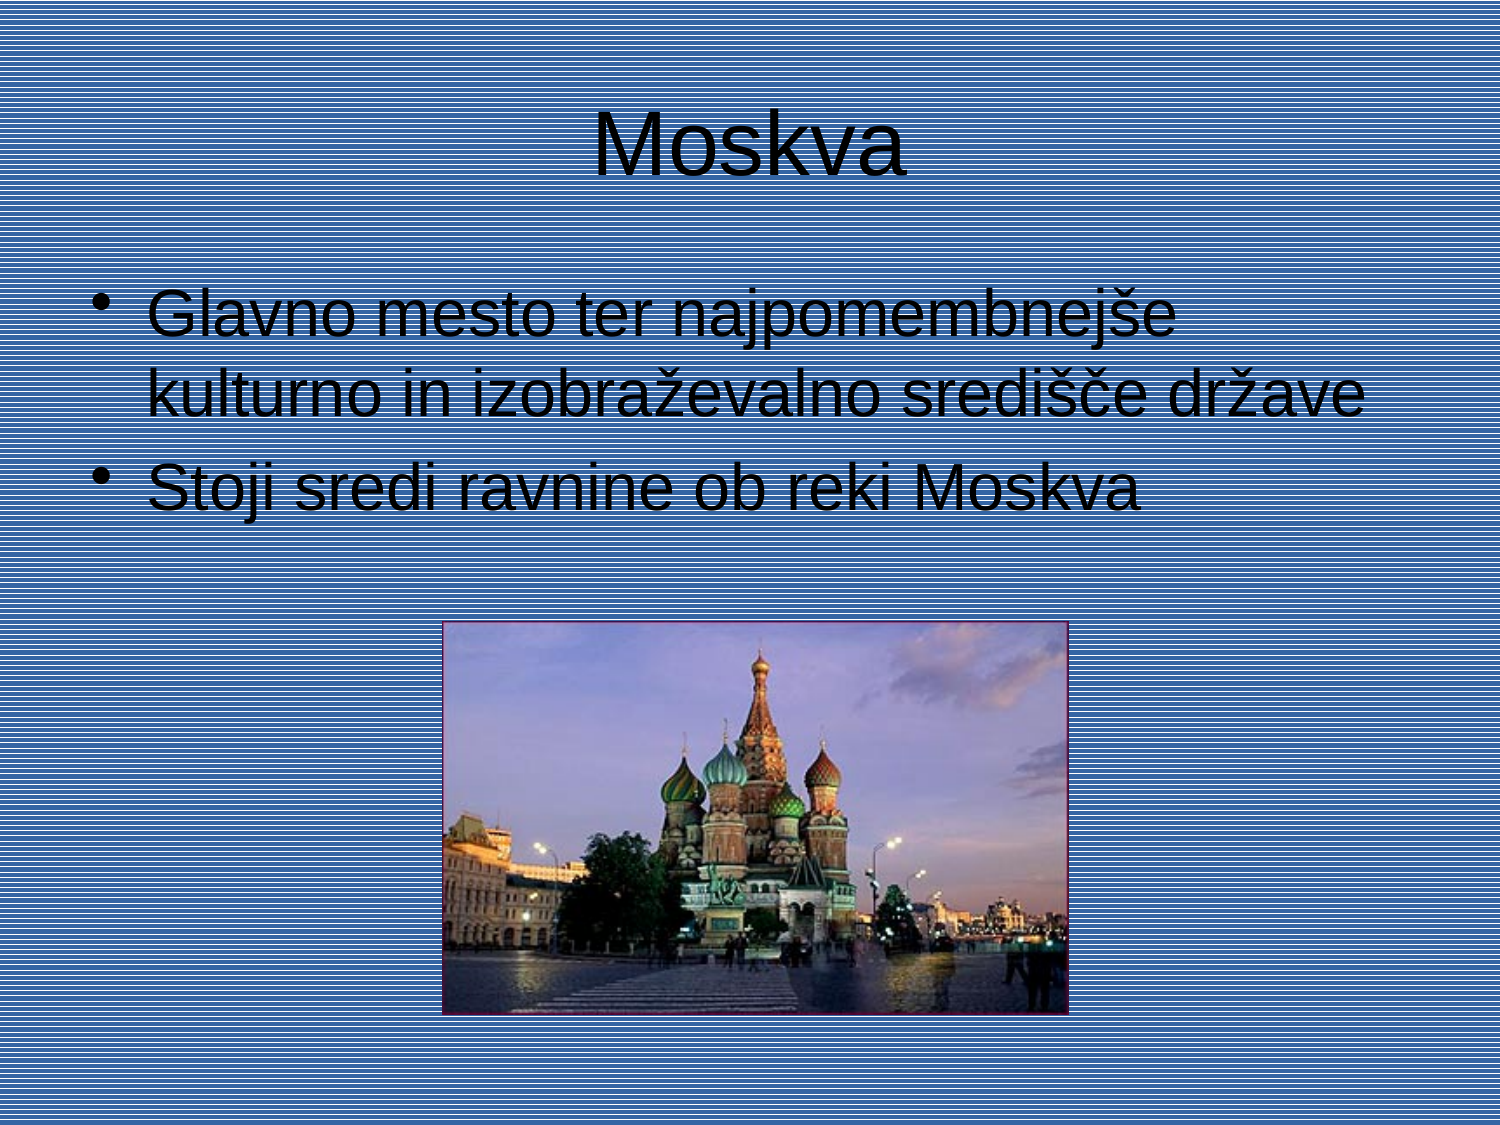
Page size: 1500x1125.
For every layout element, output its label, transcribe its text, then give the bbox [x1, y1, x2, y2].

picture [442, 621, 1069, 1015]
list Glavno mesto ter najpomembnejše kulturno in izobraževalno središče države Stoji sredi ravnine ob reki Moskva [75, 262, 1425, 1005]
title Moskva [75, 45, 1425, 233]
